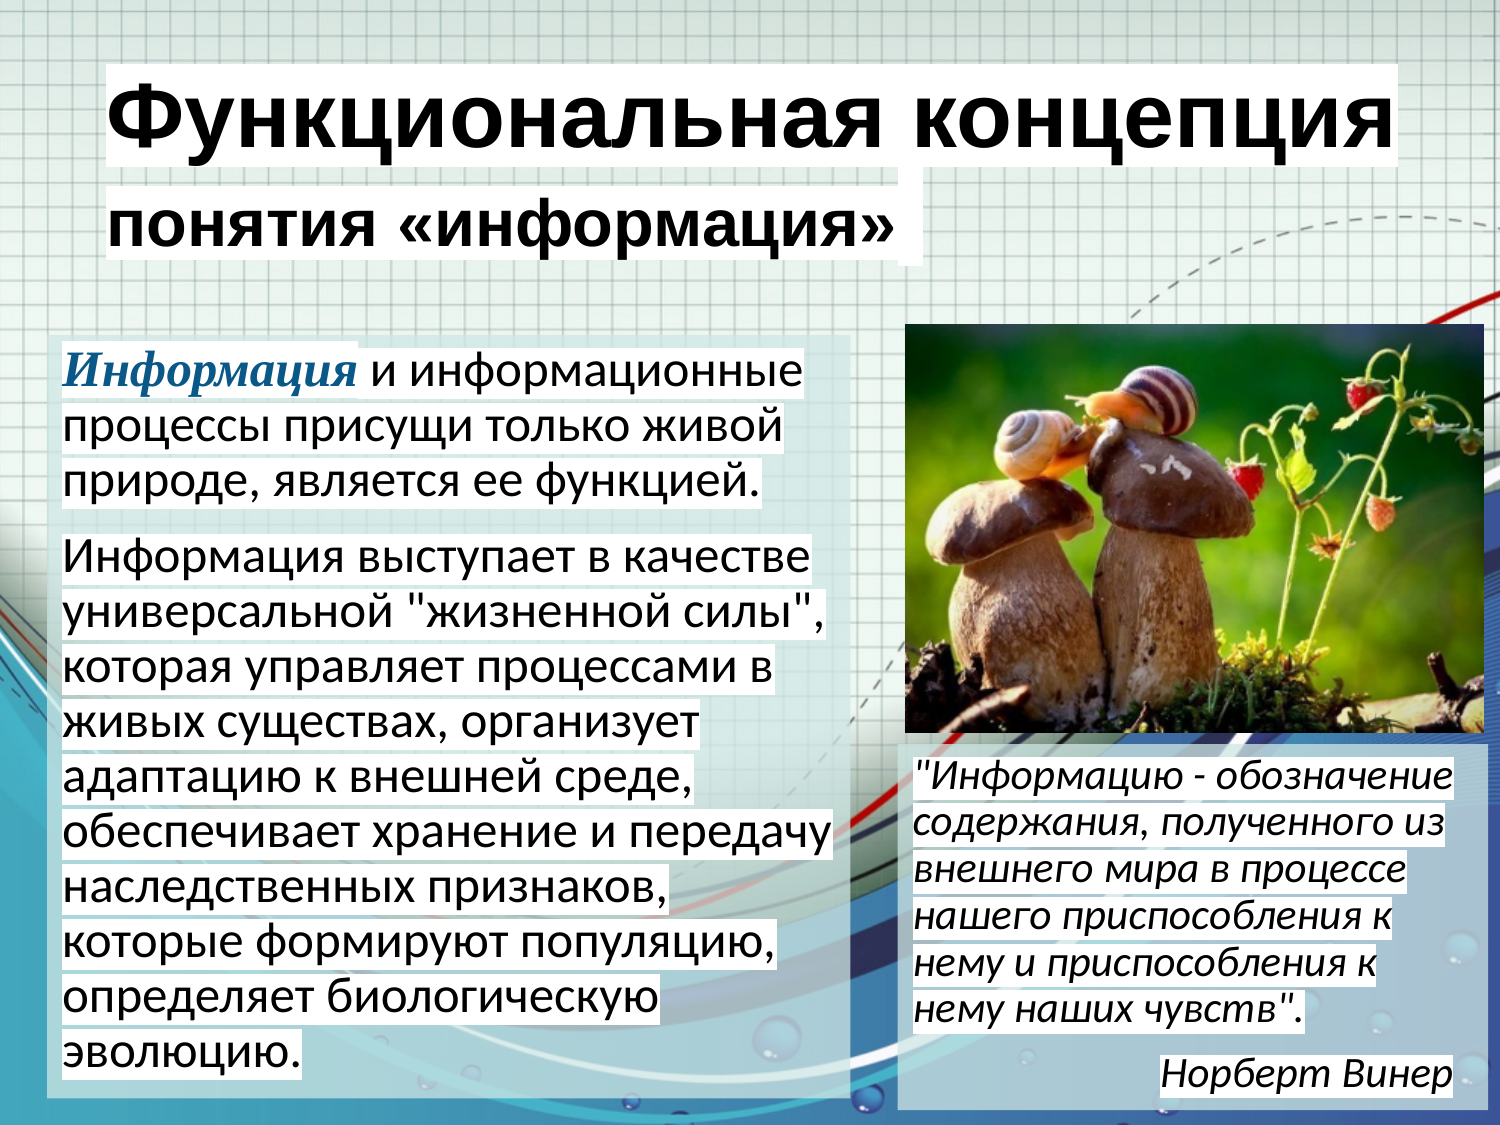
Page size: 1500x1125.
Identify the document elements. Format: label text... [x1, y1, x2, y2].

title Функциональная концепция понятия «информация» [91, 5, 1418, 329]
list Информация и информационные процессы присущи только живой природе, является ее функцией. Информация выступает в качестве универсальной "жизненной силы", которая управляет процессами в живых существах, организует адаптацию к внешней среде, обеспечивает хранение и передачу наследственных признаков, которые формируют популяцию, определяет биологическую эволюцию. [47, 334, 851, 1099]
list "Информацию - обозначение содержания, полученного из внешнего мира в процессе нашего приспособления к нему и приспособления к нему наших чувств". Норберт Винер [897, 744, 1489, 1111]
picture [0, 0, 1500, 1125]
